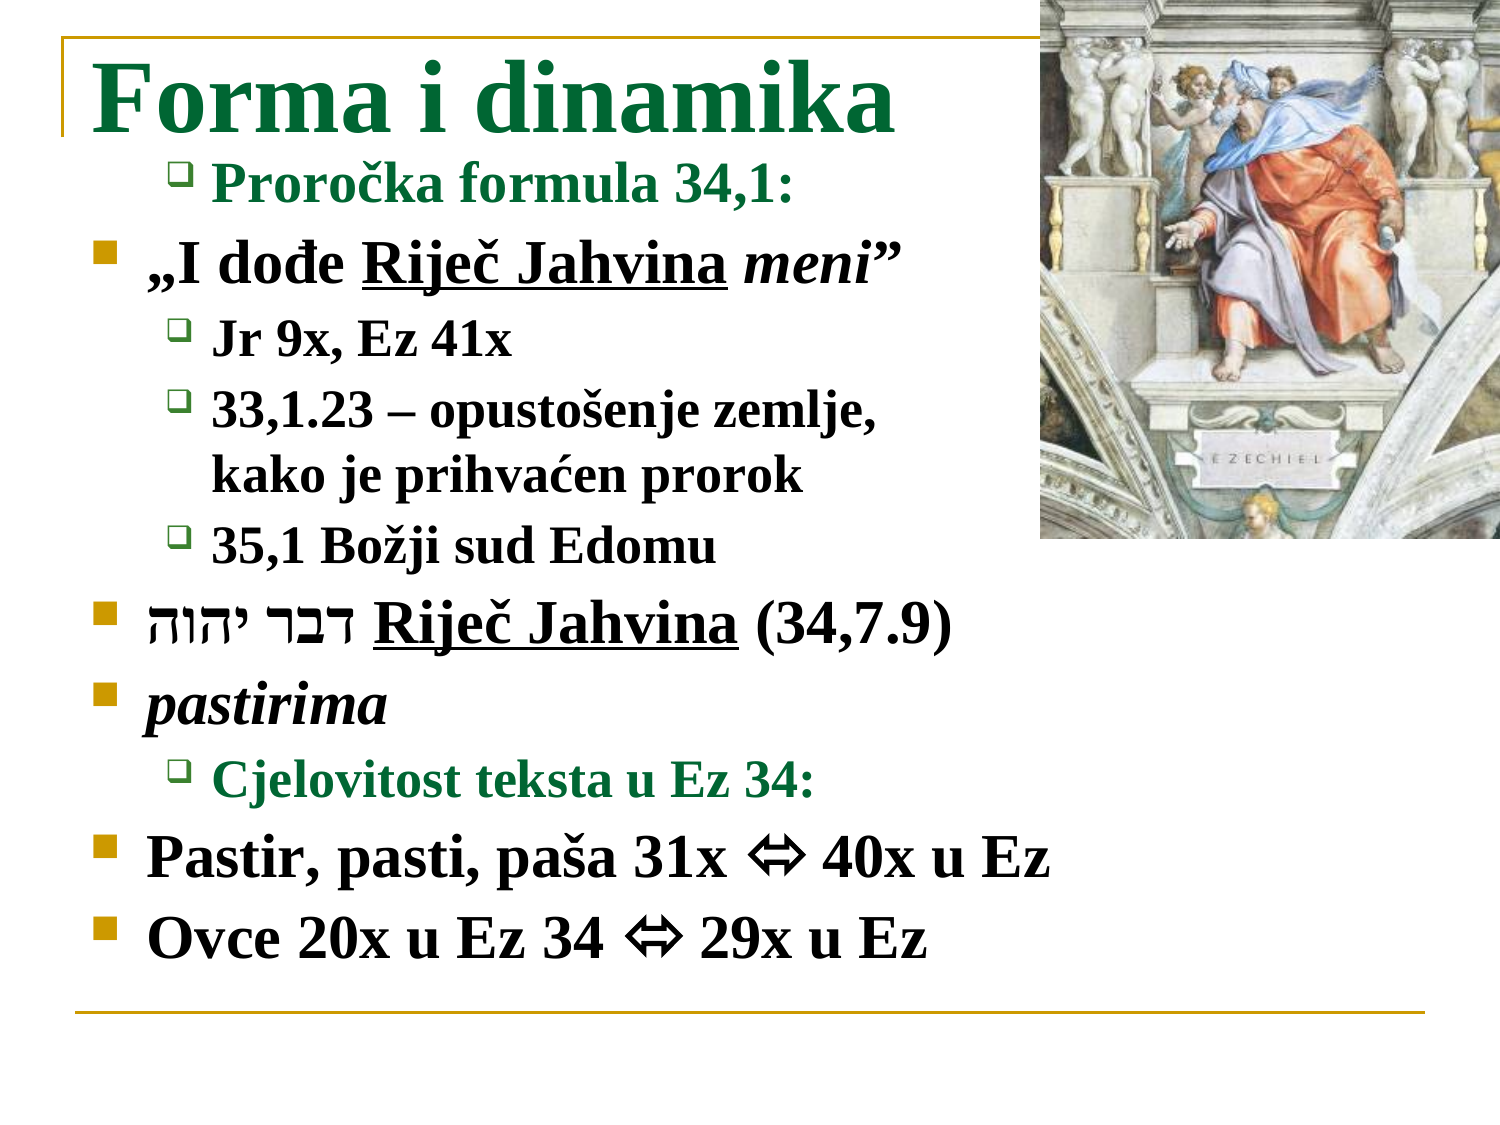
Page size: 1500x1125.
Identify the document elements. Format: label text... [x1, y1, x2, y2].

list Proročka formula 34,1: „I dođe Riječ Jahvina meni” Jr 9x, Ez 41x 33,1.23 – opustošenje zemlje, kako je prihvaćen prorok 35,1 Božji sud Edomu דבר יהוה Riječ Jahvina (34,7.9) pastirima Cjelovitost teksta u Ez 34: Pastir, pasti, paša 31x  40x u Ez Ovce 20x u Ez 34  29x u Ez [75, 137, 1426, 1012]
title Forma i dinamika [76, 21, 1040, 137]
picture [1040, 0, 1500, 539]
